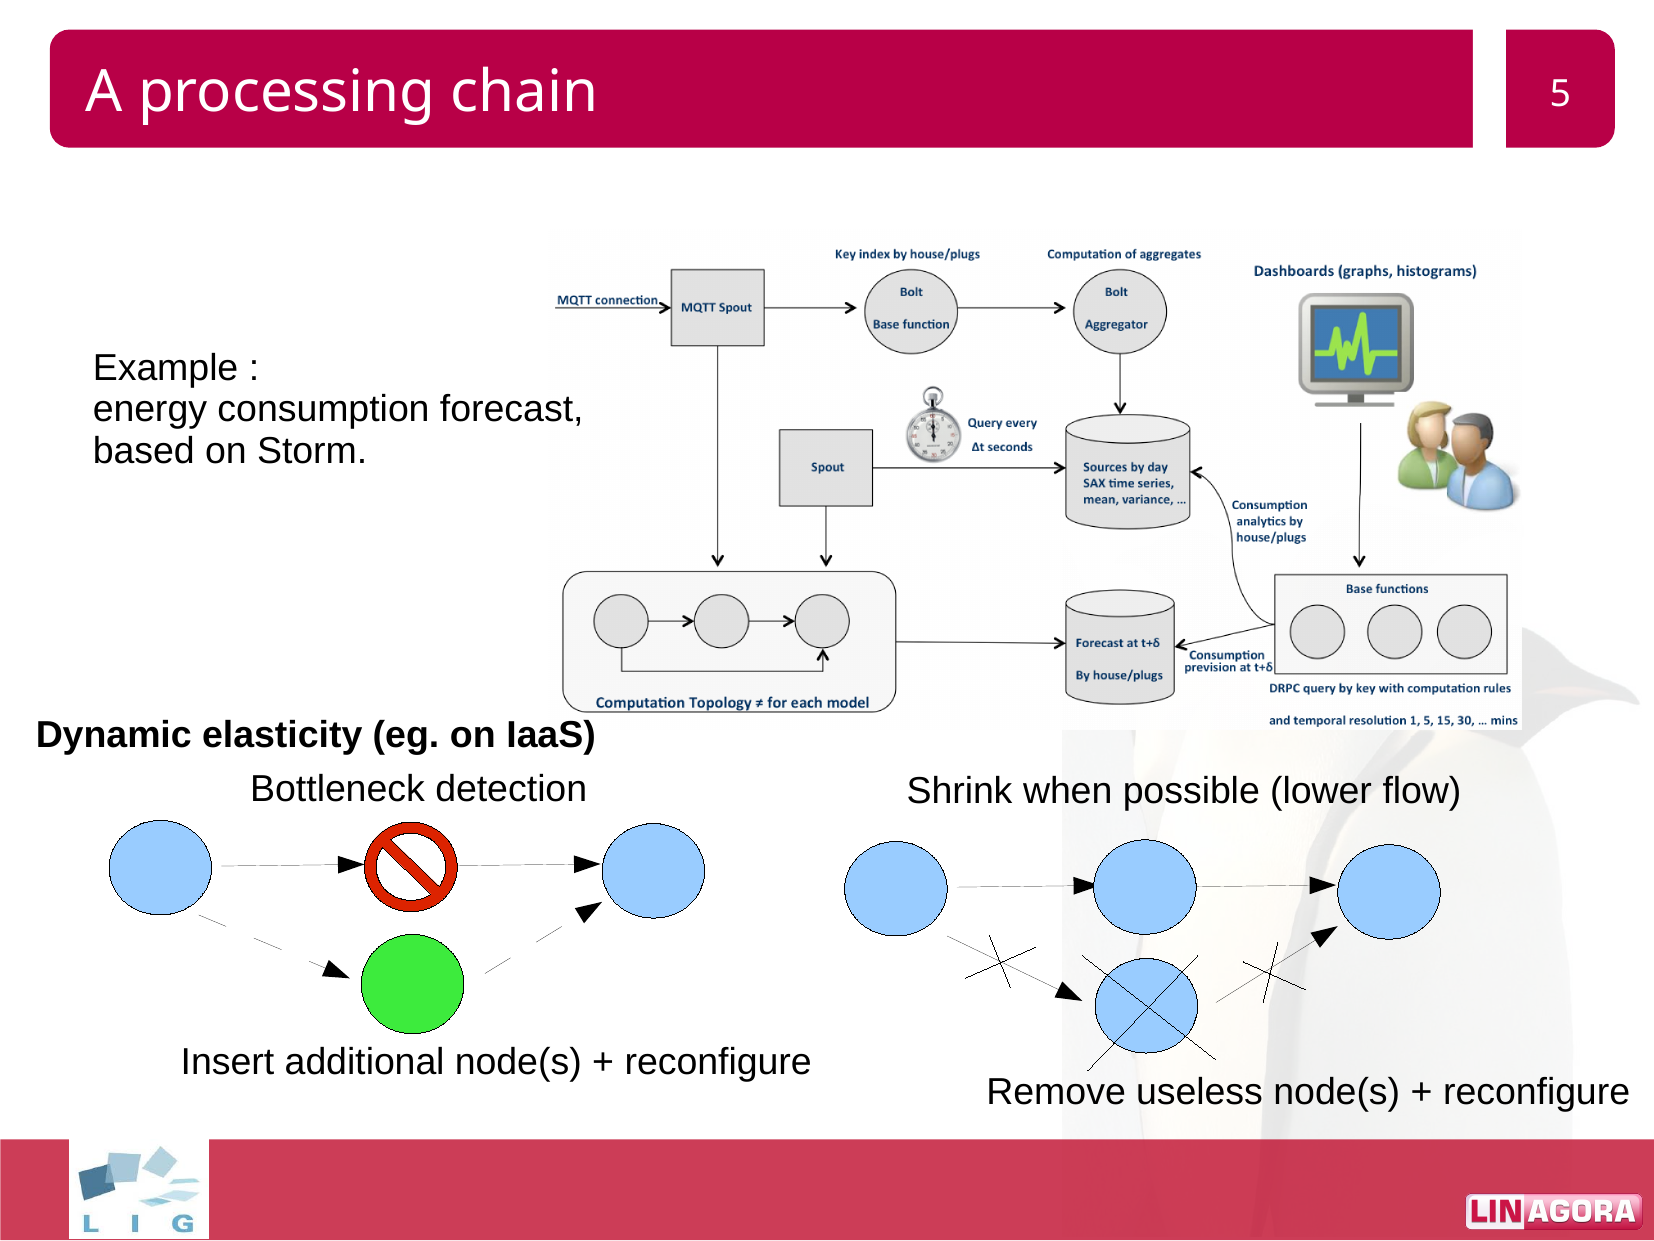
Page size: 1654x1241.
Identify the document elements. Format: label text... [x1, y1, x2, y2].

text_box [361, 934, 464, 1033]
text_box [109, 820, 212, 915]
text_box Bottleneck detection [235, 764, 603, 824]
text_box [1095, 958, 1198, 1054]
text_box Dynamic elasticity (eg. on IaaS) [21, 706, 612, 764]
picture [1465, 1193, 1643, 1230]
text_box [1337, 844, 1441, 940]
text_box Example : energy consumption forecast, based on Storm. [78, 338, 599, 480]
text_box Remove useless node(s) + reconfigure [971, 1062, 1646, 1120]
text_box [602, 823, 705, 919]
picture [548, 229, 1522, 730]
text_box [1093, 839, 1197, 935]
text_box [844, 841, 948, 936]
title A processing chain [85, 29, 1444, 148]
picture [69, 1139, 209, 1239]
text_box [364, 824, 458, 912]
text_box Shrink when possible (lower flow) [891, 761, 1477, 819]
text_box Insert additional node(s) + reconfigure [165, 1033, 827, 1091]
